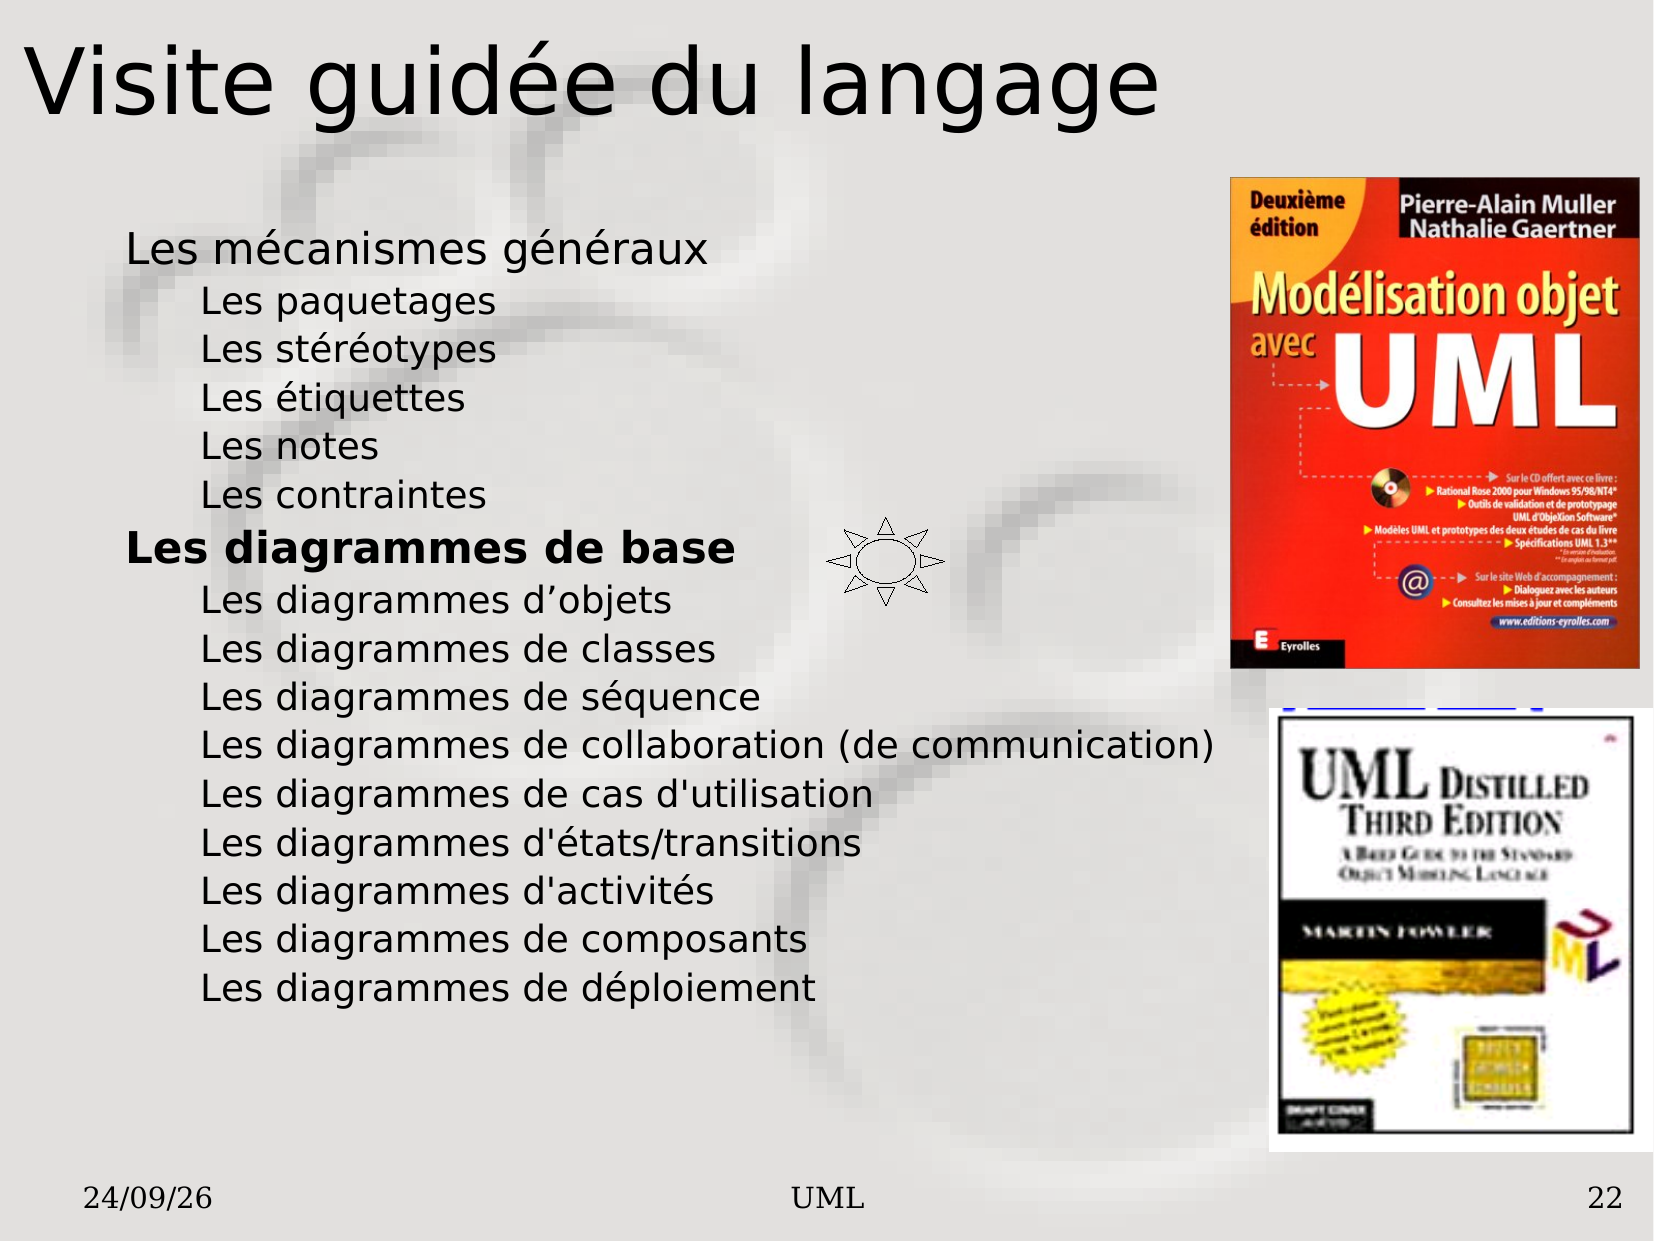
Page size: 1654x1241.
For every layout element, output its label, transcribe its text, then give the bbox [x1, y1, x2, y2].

text_box [856, 539, 916, 584]
text_box [844, 575, 868, 593]
text_box [826, 554, 851, 568]
text_box [877, 587, 895, 606]
title Visite guidée du langage [8, 21, 1538, 144]
text_box [844, 529, 868, 548]
text_box [877, 517, 895, 535]
list Les mécanismes généraux Les paquetages Les stéréotypes Les étiquettes Les notes Les contraintes Les diagrammes de base Les diagrammes d’objets Les diagrammes de classes Les diagrammes de séquence Les diagrammes de collaboration (de communication) Les diagrammes de cas d'utilisation Les diagrammes d'états/transitions Les diagrammes d'activités Les diagrammes de composants Les diagrammes de déploiement [110, 220, 1640, 1122]
picture [0, 0, 1654, 1241]
text_box [920, 554, 945, 568]
text_box [904, 575, 928, 593]
text_box [904, 529, 928, 548]
